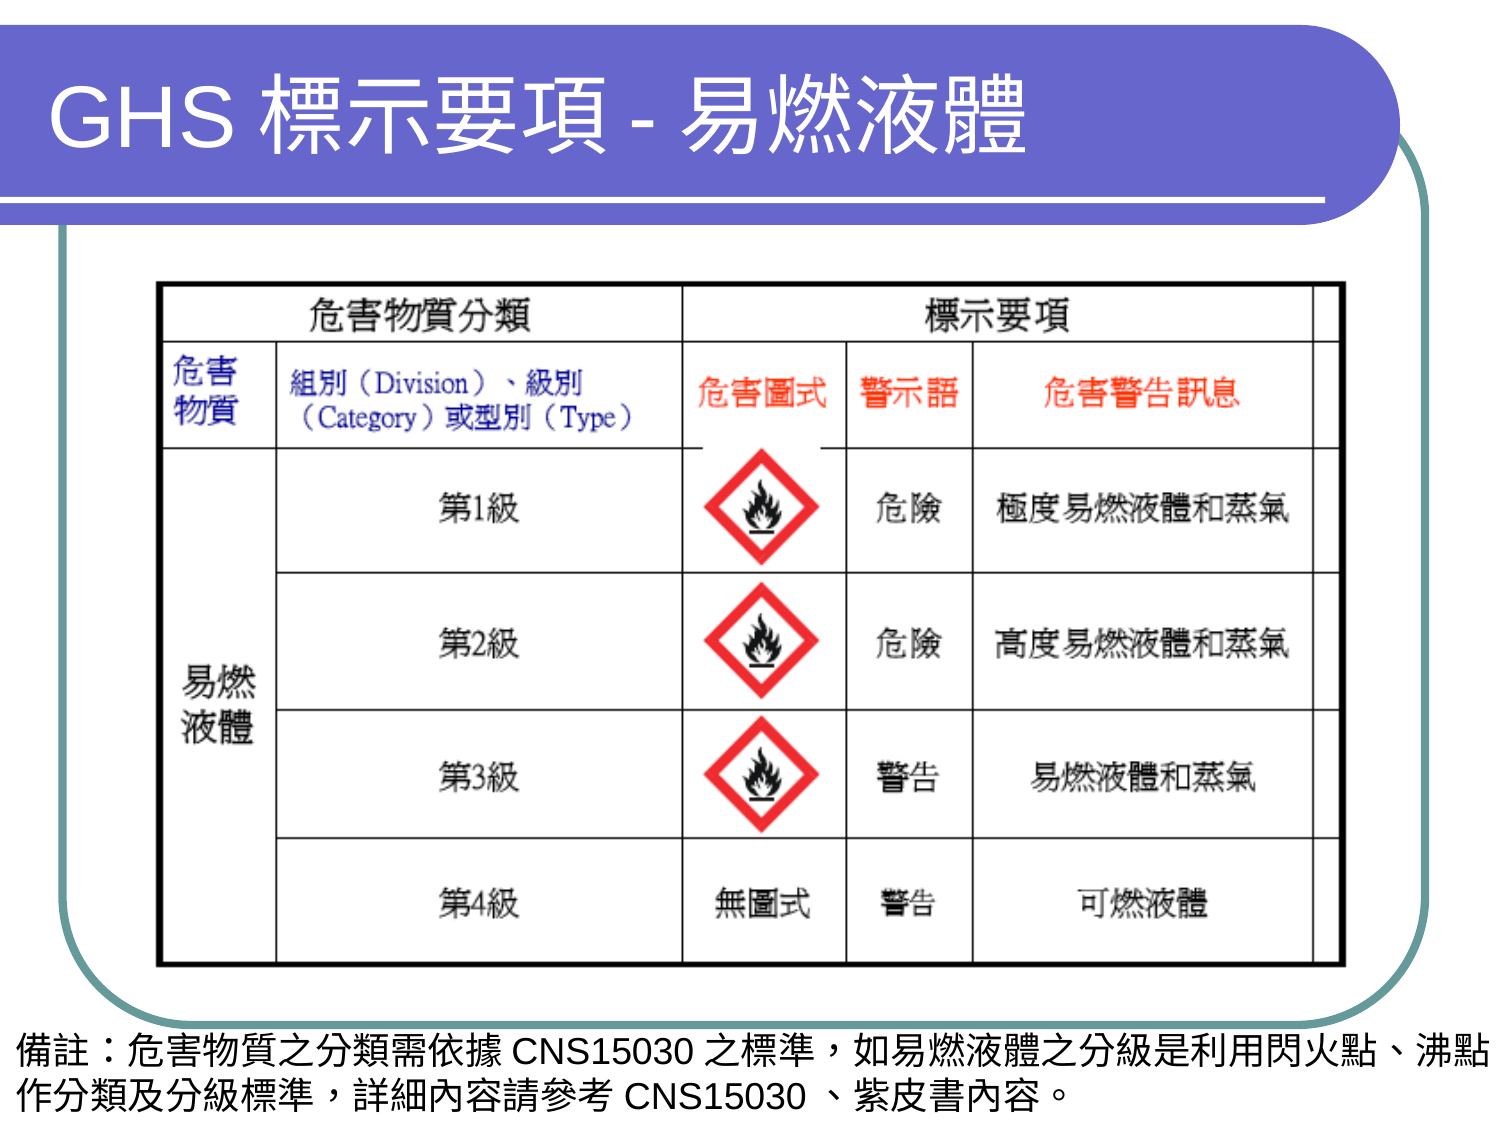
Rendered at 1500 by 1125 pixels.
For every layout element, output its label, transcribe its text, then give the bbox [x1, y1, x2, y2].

title GHS標示要項-易燃液體 [32, 37, 1347, 188]
text_box 備註：危害物質之分類需依據CNS15030之標準，如易燃液體之分級是利用閃火點、沸點 作分類及分級標準，詳細內容請參考CNS15030、紫皮書內容。 [0, 1019, 1489, 1125]
picture [135, 269, 1364, 980]
